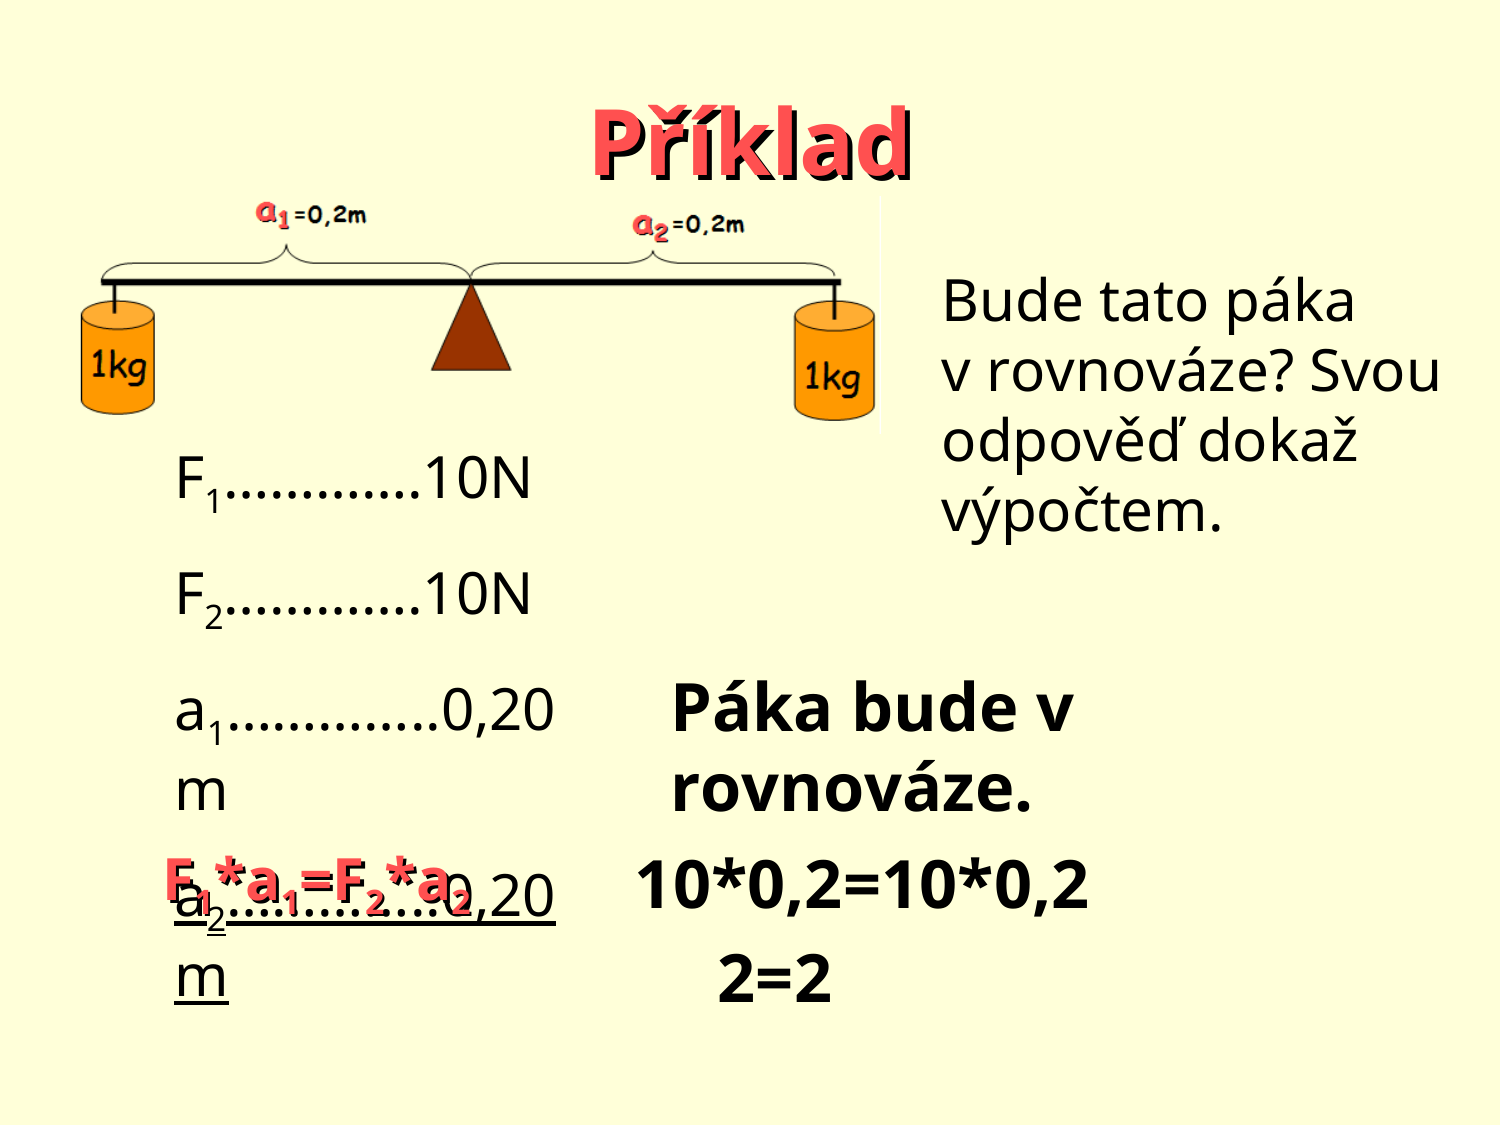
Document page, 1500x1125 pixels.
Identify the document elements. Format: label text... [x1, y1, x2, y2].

text_box Páka bude v rovnováze. [655, 656, 1459, 833]
text_box [76, 196, 881, 434]
text_box F1*a1=F2*a2 [147, 834, 538, 930]
text_box 10*0,2=10*0,2 [620, 834, 1188, 930]
text_box 2=2 [702, 928, 880, 1025]
title Příklad [75, 45, 1426, 233]
text_box Bude tato páka v rovnováze? Svou odpověď dokaž výpočtem. [927, 255, 1471, 551]
text_box F1………….10N F2………….10N a1…………..0,20m a2…………..0,20m [159, 434, 621, 1016]
